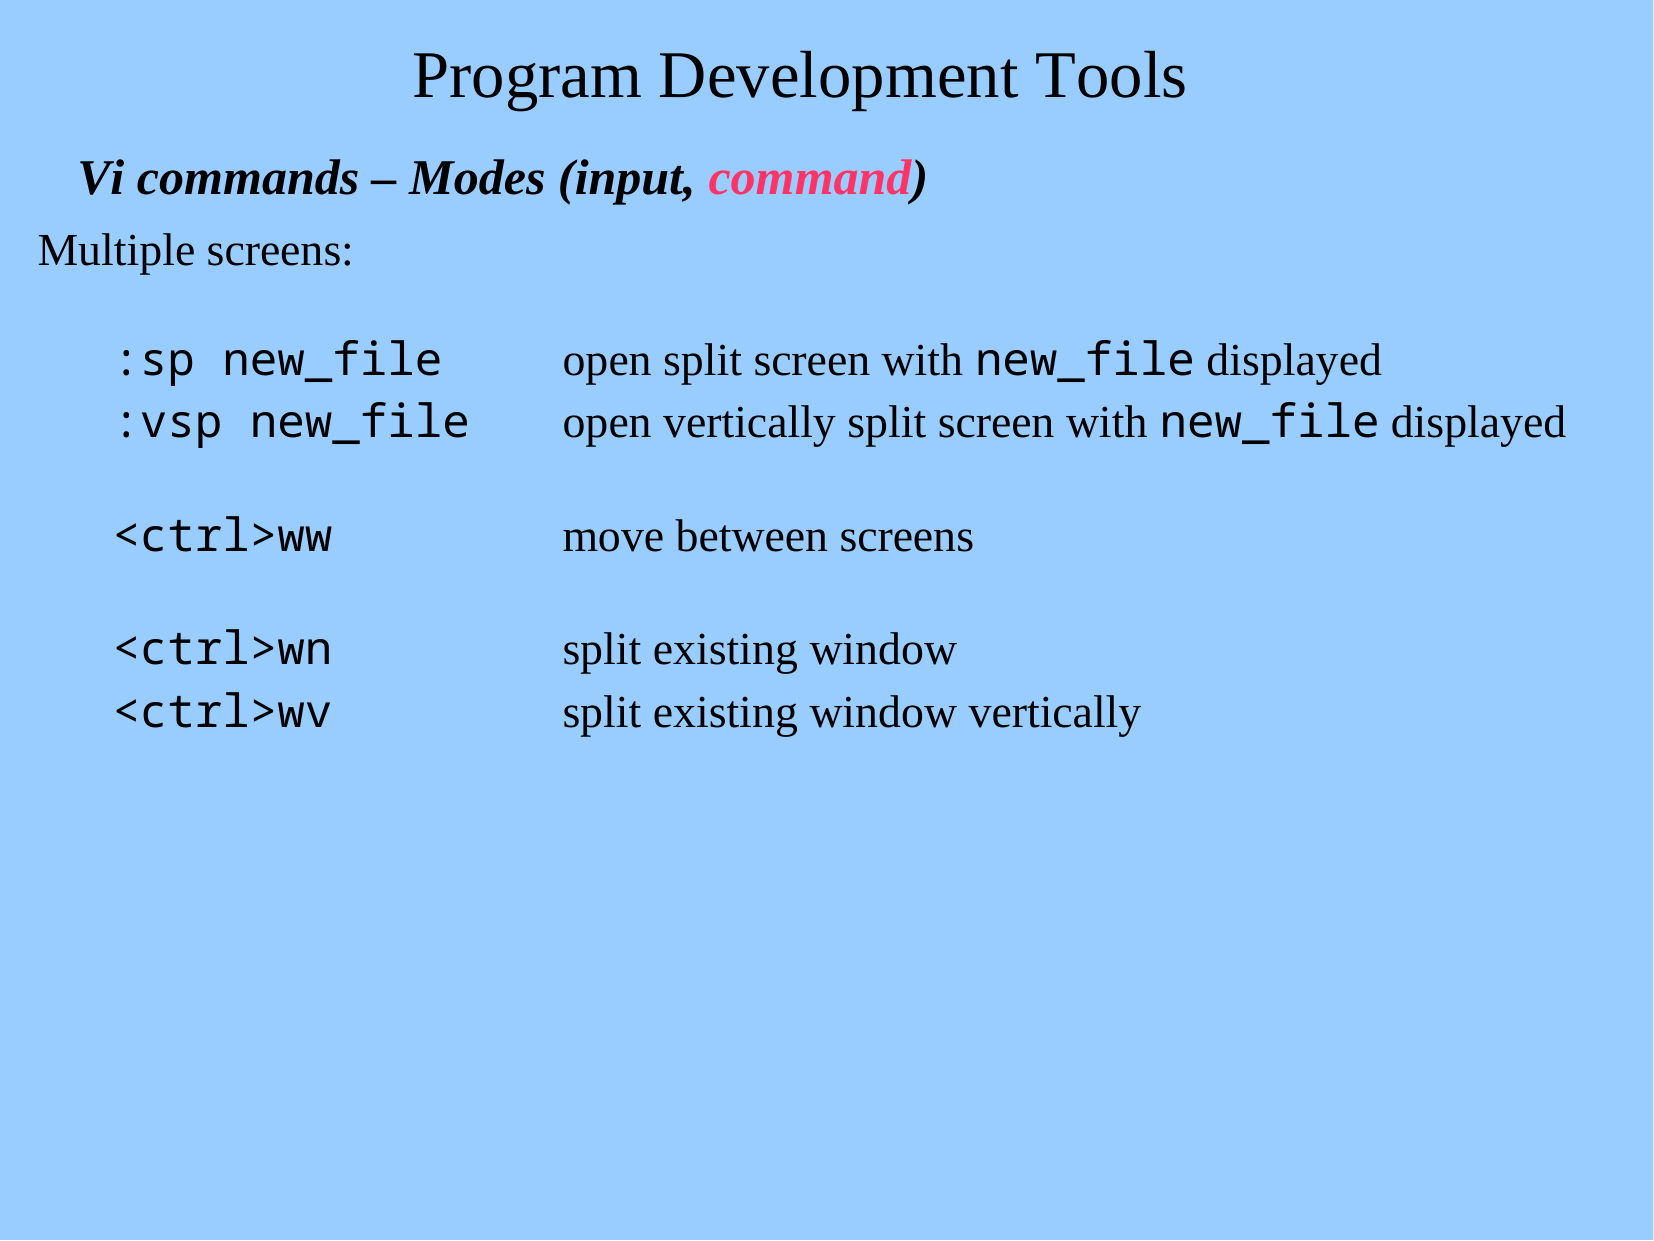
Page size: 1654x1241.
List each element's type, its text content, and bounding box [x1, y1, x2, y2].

text_box Program Development Tools [412, 38, 1207, 113]
text_box Multiple screens: :sp new_file open split screen with new_file displayed :vsp new_file open vertically split screen with new_file displayed <ctrl>ww move between screens <ctrl>wn split existing window <ctrl>wv split existing window vertically [37, 225, 1576, 1189]
text_box Vi commands – Modes (input, command) [77, 150, 929, 206]
